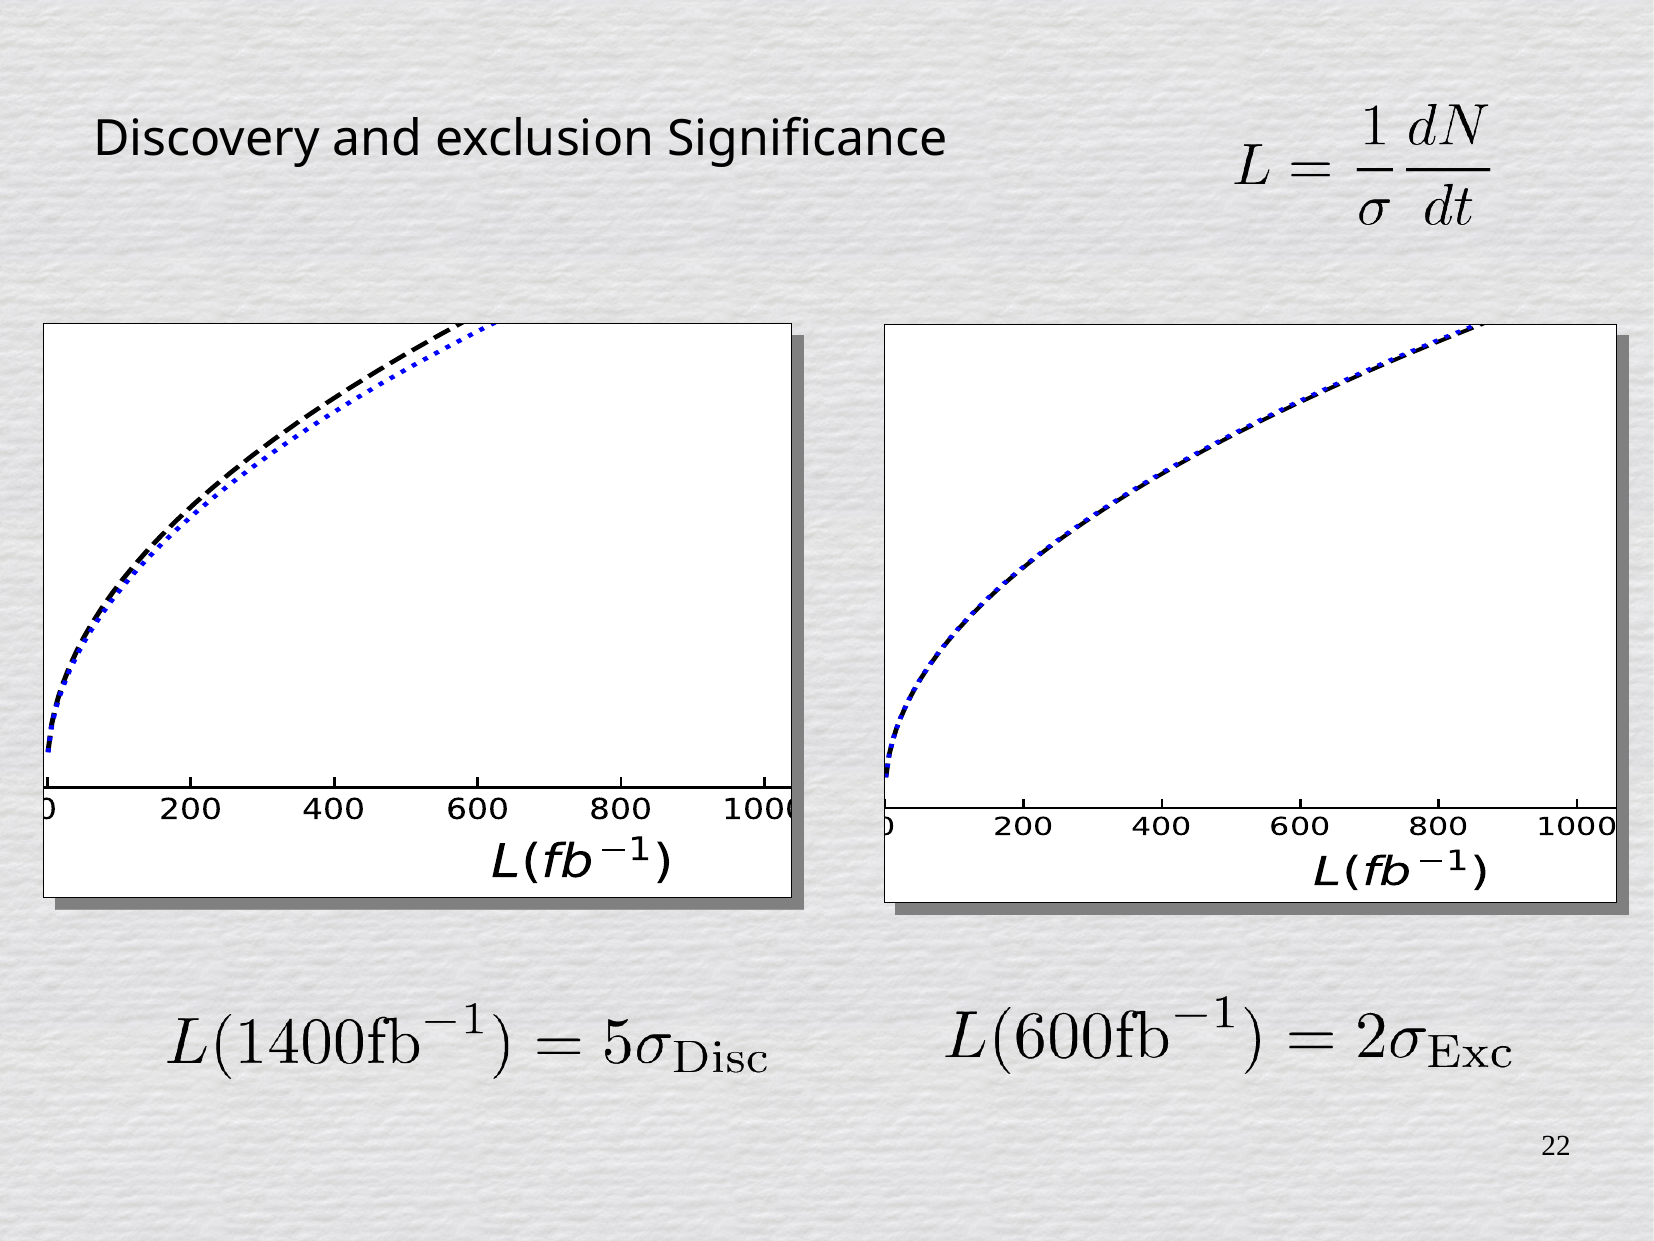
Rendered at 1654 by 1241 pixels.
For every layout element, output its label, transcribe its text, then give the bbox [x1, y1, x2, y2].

picture [0, 0, 1654, 1241]
text_box Discovery and exclusion Significance [78, 94, 962, 180]
